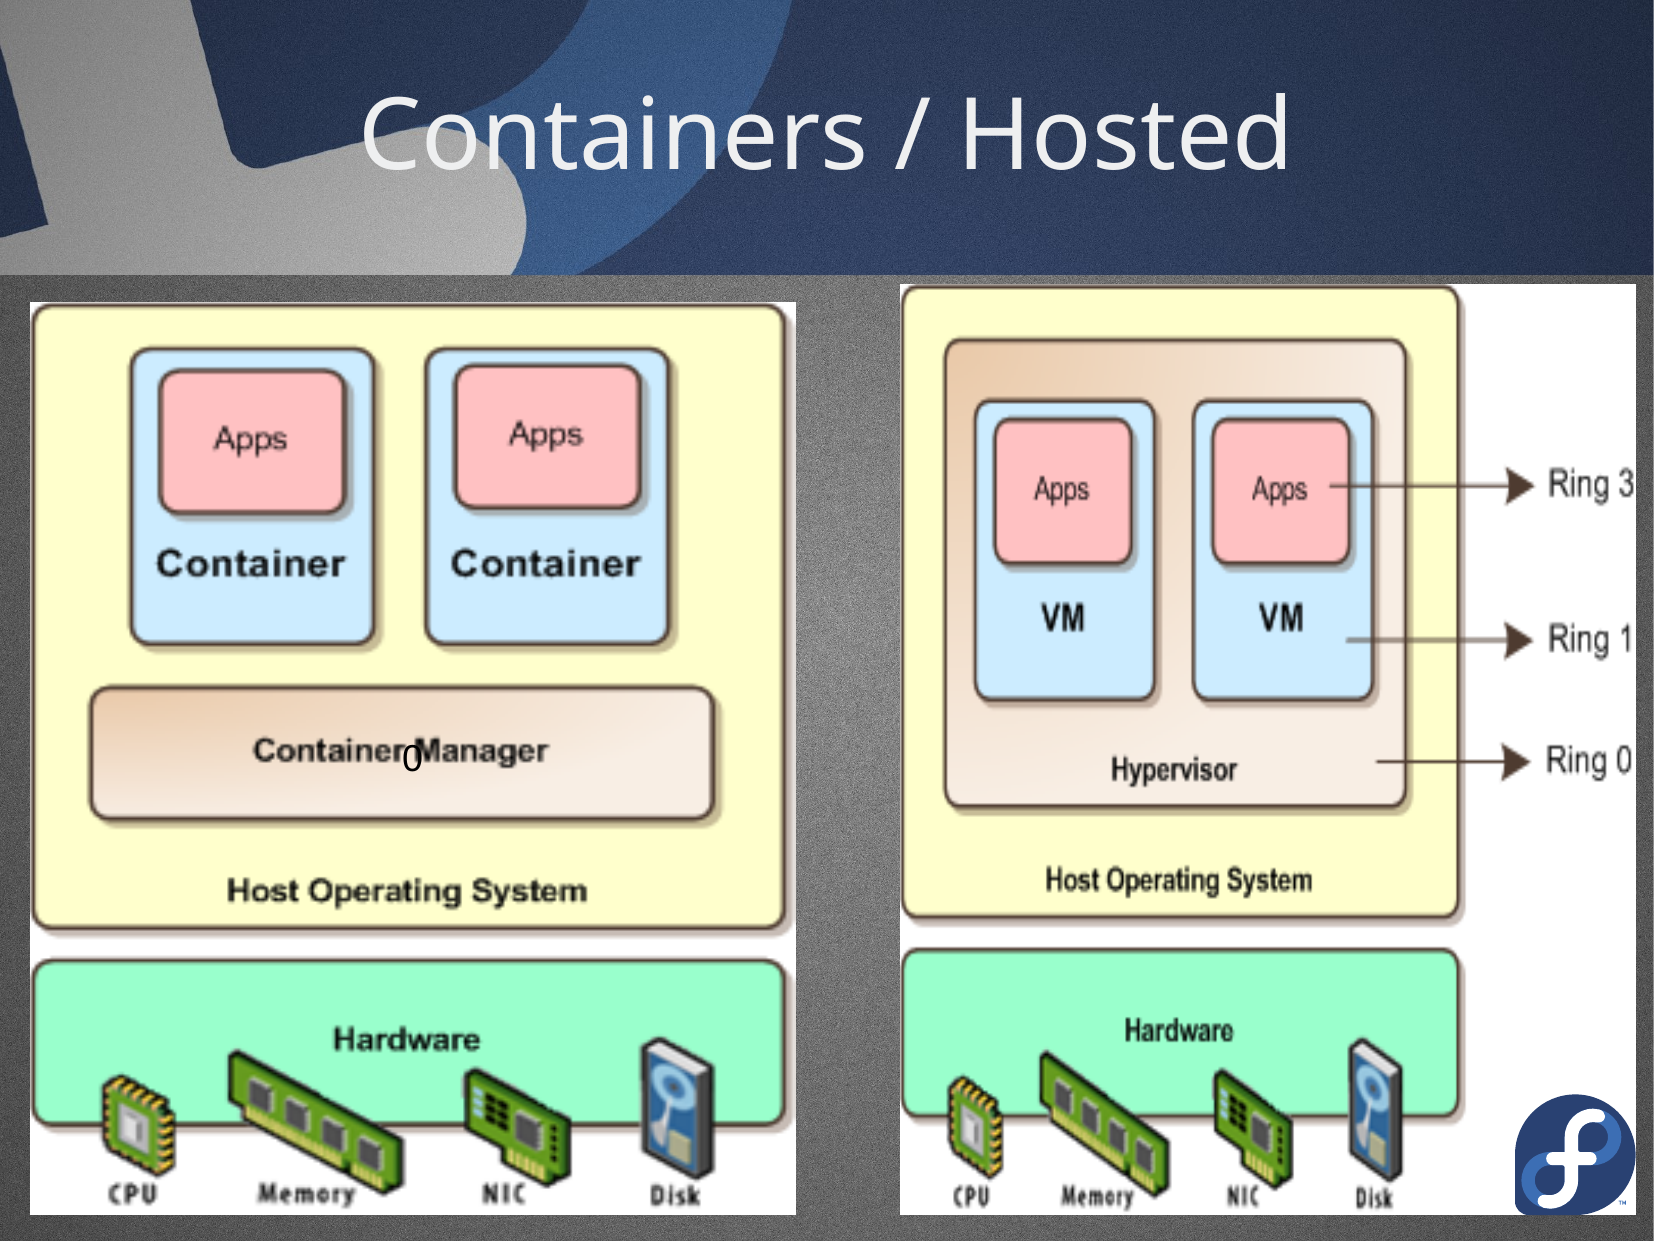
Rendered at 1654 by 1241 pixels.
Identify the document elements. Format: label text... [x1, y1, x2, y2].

text_box Containers / Hosted [88, 29, 1565, 237]
picture [0, 0, 1654, 1241]
